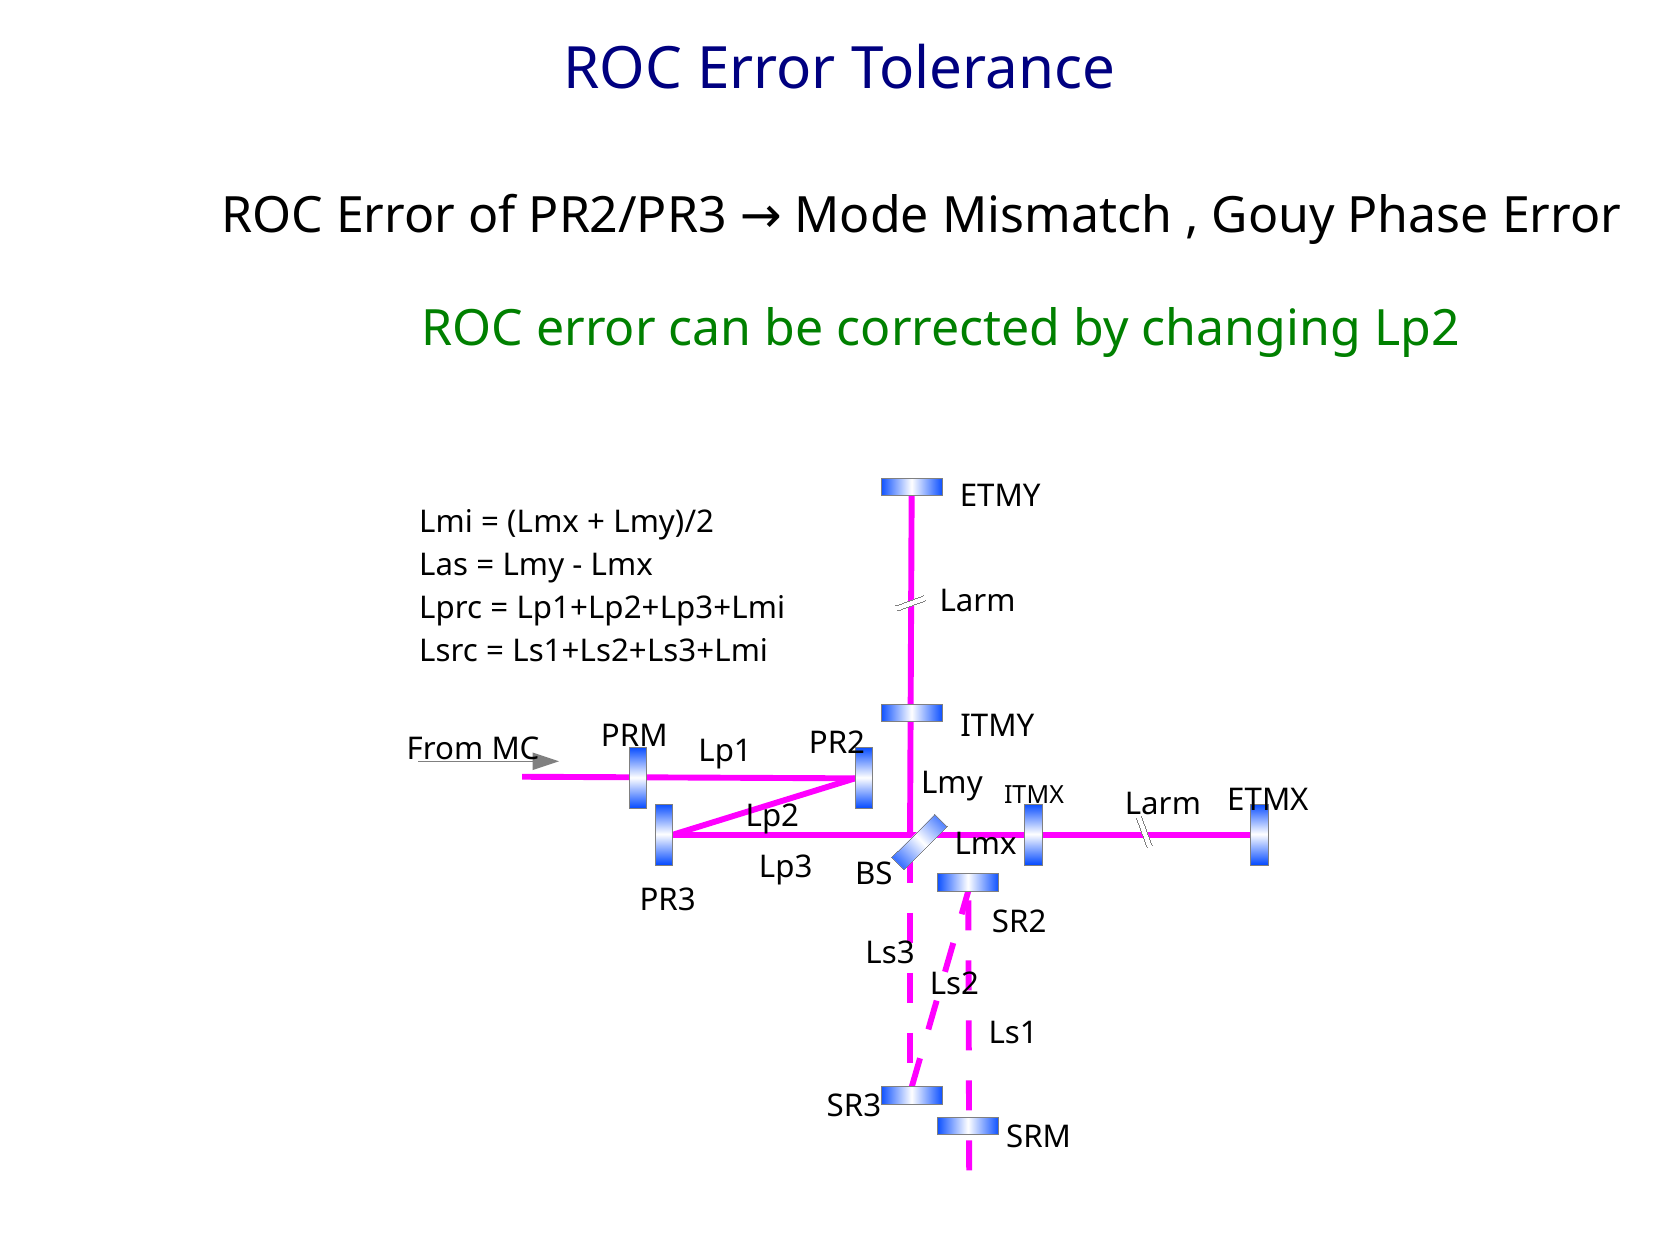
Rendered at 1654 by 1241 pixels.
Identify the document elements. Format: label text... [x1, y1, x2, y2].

text_box [937, 873, 999, 892]
text_box Lmx [939, 813, 1036, 872]
text_box Ls3 [850, 922, 934, 980]
text_box ROC Error Tolerance [548, 18, 1106, 104]
text_box [655, 804, 673, 866]
text_box [905, 1086, 943, 1105]
text_box Lp2 [730, 785, 820, 844]
text_box [1036, 820, 1043, 866]
text_box ROC error can be corrected by changing Lp2 [407, 284, 1407, 360]
text_box From MC [391, 718, 564, 777]
text_box BS [840, 843, 914, 901]
text_box PR3 [624, 869, 718, 927]
text_box PR2 [794, 712, 888, 771]
text_box ITMX [989, 769, 1092, 820]
text_box ROC Error of PR2/PR3 → Mode Mismatch , Gouy Phase Error [206, 171, 1573, 247]
text_box [937, 1117, 999, 1135]
text_box [855, 771, 873, 809]
text_box Lp1 [683, 720, 772, 779]
text_box Ls2 [914, 953, 998, 1011]
text_box ITMY [945, 695, 1060, 753]
text_box [1142, 832, 1152, 847]
text_box [629, 764, 647, 809]
text_box [881, 478, 943, 496]
text_box SR2 [977, 891, 1070, 949]
text_box [896, 596, 924, 610]
text_box PRM [586, 705, 690, 764]
text_box Ls1 [973, 1003, 1057, 1061]
text_box SRM [991, 1106, 1095, 1164]
text_box [881, 704, 943, 722]
text_box ETMX [1212, 769, 1336, 828]
text_box Lmy [906, 752, 1002, 811]
text_box [1250, 828, 1269, 866]
text_box Lp3 [744, 836, 833, 895]
text_box [906, 814, 939, 860]
text_box ETMY [944, 465, 1068, 523]
text_box SR3 [811, 1075, 905, 1134]
text_box Lmi = (Lmx + Lmy)/2 Las = Lmy - Lmx Lprc = Lp1+Lp2+Lp3+Lmi Lsrc = Ls1+Ls2+Ls3+Lmi [404, 491, 859, 674]
text_box Larm [924, 570, 1037, 629]
text_box Larm [1110, 773, 1220, 832]
